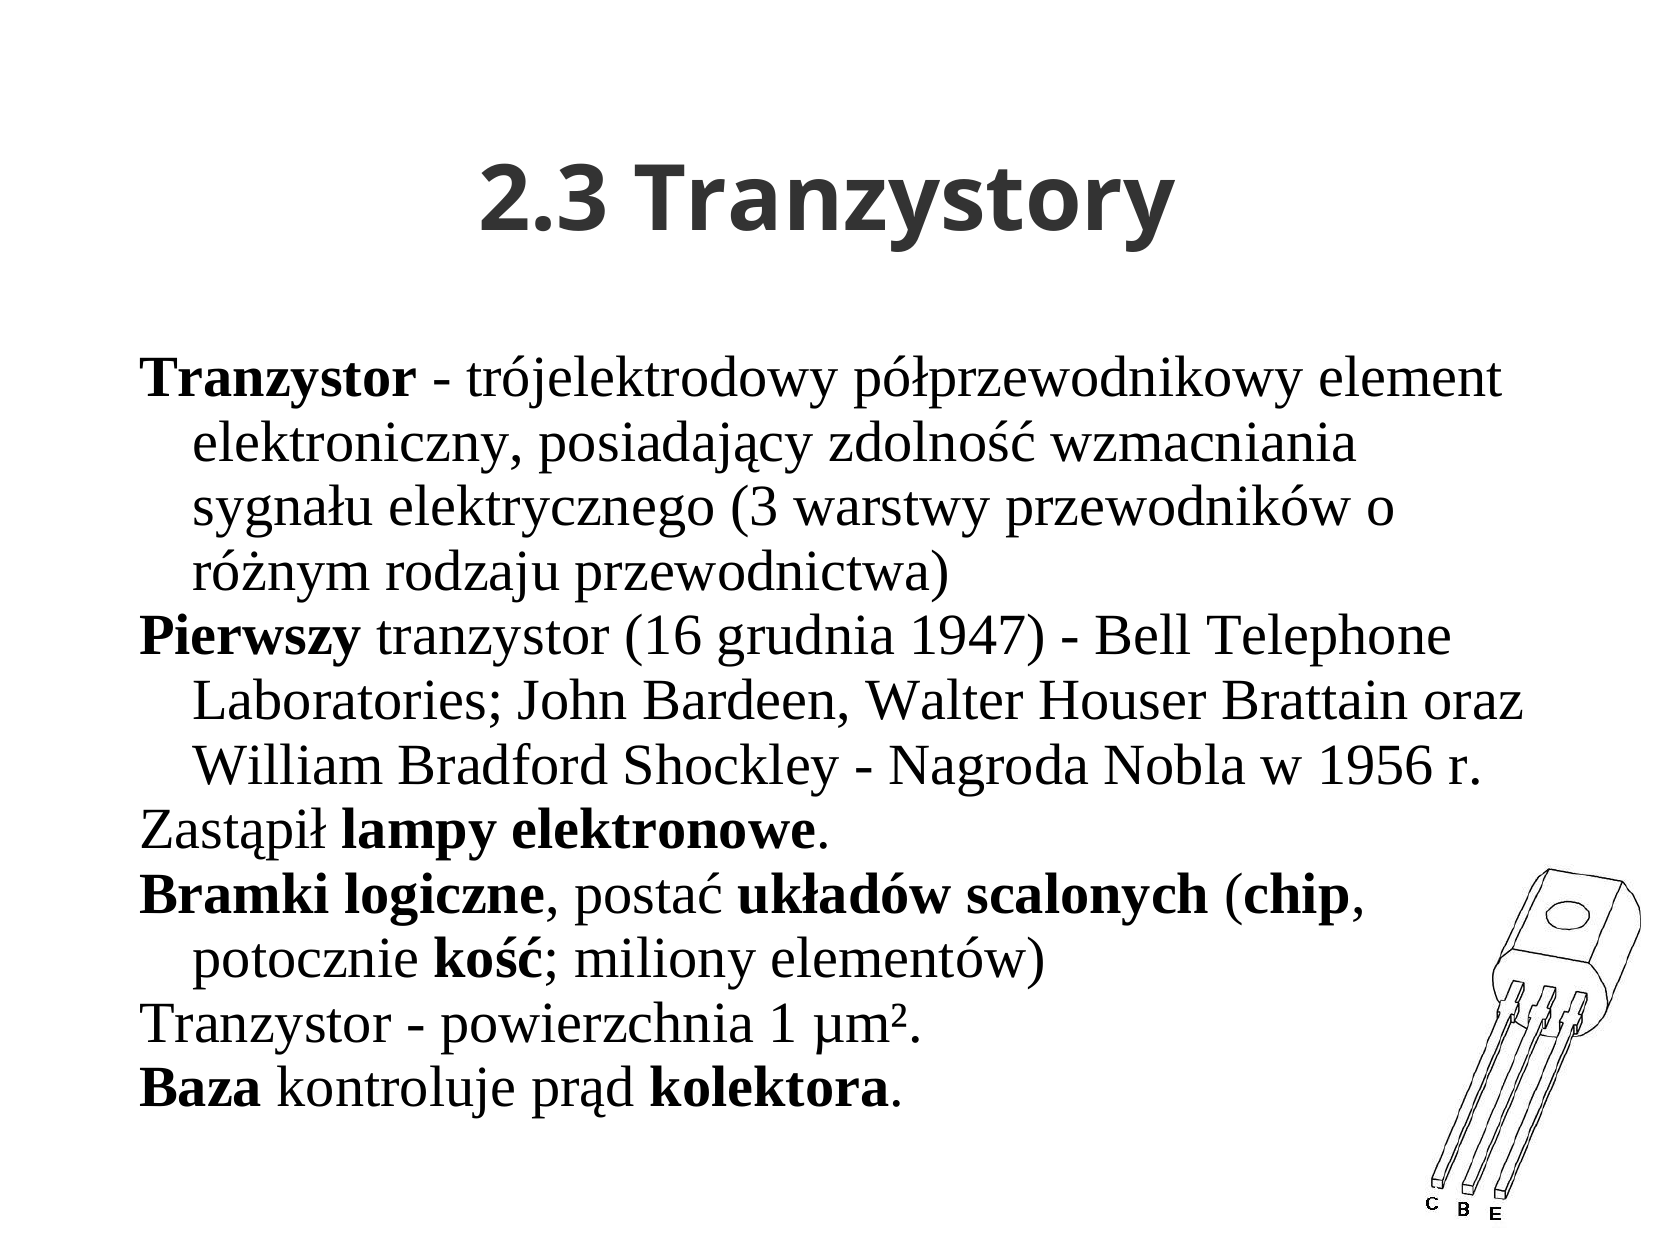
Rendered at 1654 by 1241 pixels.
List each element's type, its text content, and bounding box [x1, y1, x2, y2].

picture [1417, 856, 1654, 1235]
list Tranzystor - trójelektrodowy półprzewodnikowy element elektroniczny, posiadający zdolność wzmacniania sygnału elektrycznego (3 warstwy przewodników o różnym rodzaju przewodnictwa) Pierwszy tranzystor (16 grudnia 1947) - Bell Telephone Laboratories; John Bardeen, Walter Houser Brattain oraz William Bradford Shockley - Nagroda Nobla w 1956 r. Zastąpił lampy elektronowe. Bramki logiczne, postać układów scalonych (chip, potocznie kość; miliony elementów) Tranzystor - powierzchnia 1 µm². Baza kontroluje prąd kolektora. [121, 344, 1534, 1137]
title 2.3 Tranzystory [121, 91, 1534, 299]
